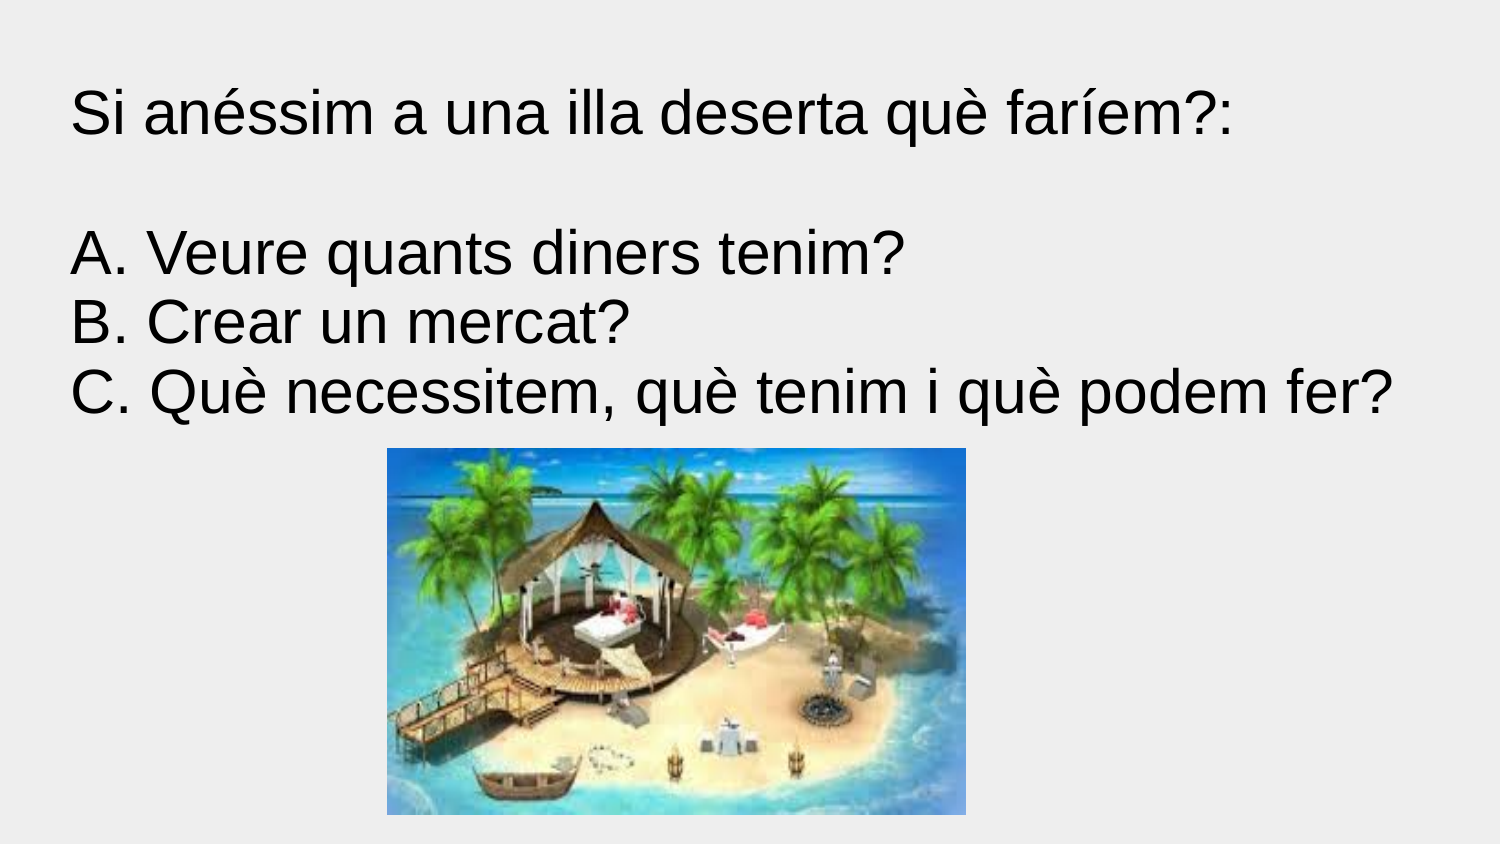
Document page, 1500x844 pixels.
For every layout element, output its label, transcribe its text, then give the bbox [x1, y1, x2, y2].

picture [387, 448, 966, 815]
text_box Si anéssim a una illa deserta què faríem?: A. Veure quants diners tenim? B. Crear un mercat? C. Què necessitem, què tenim i què podem fer? [55, 70, 1489, 716]
